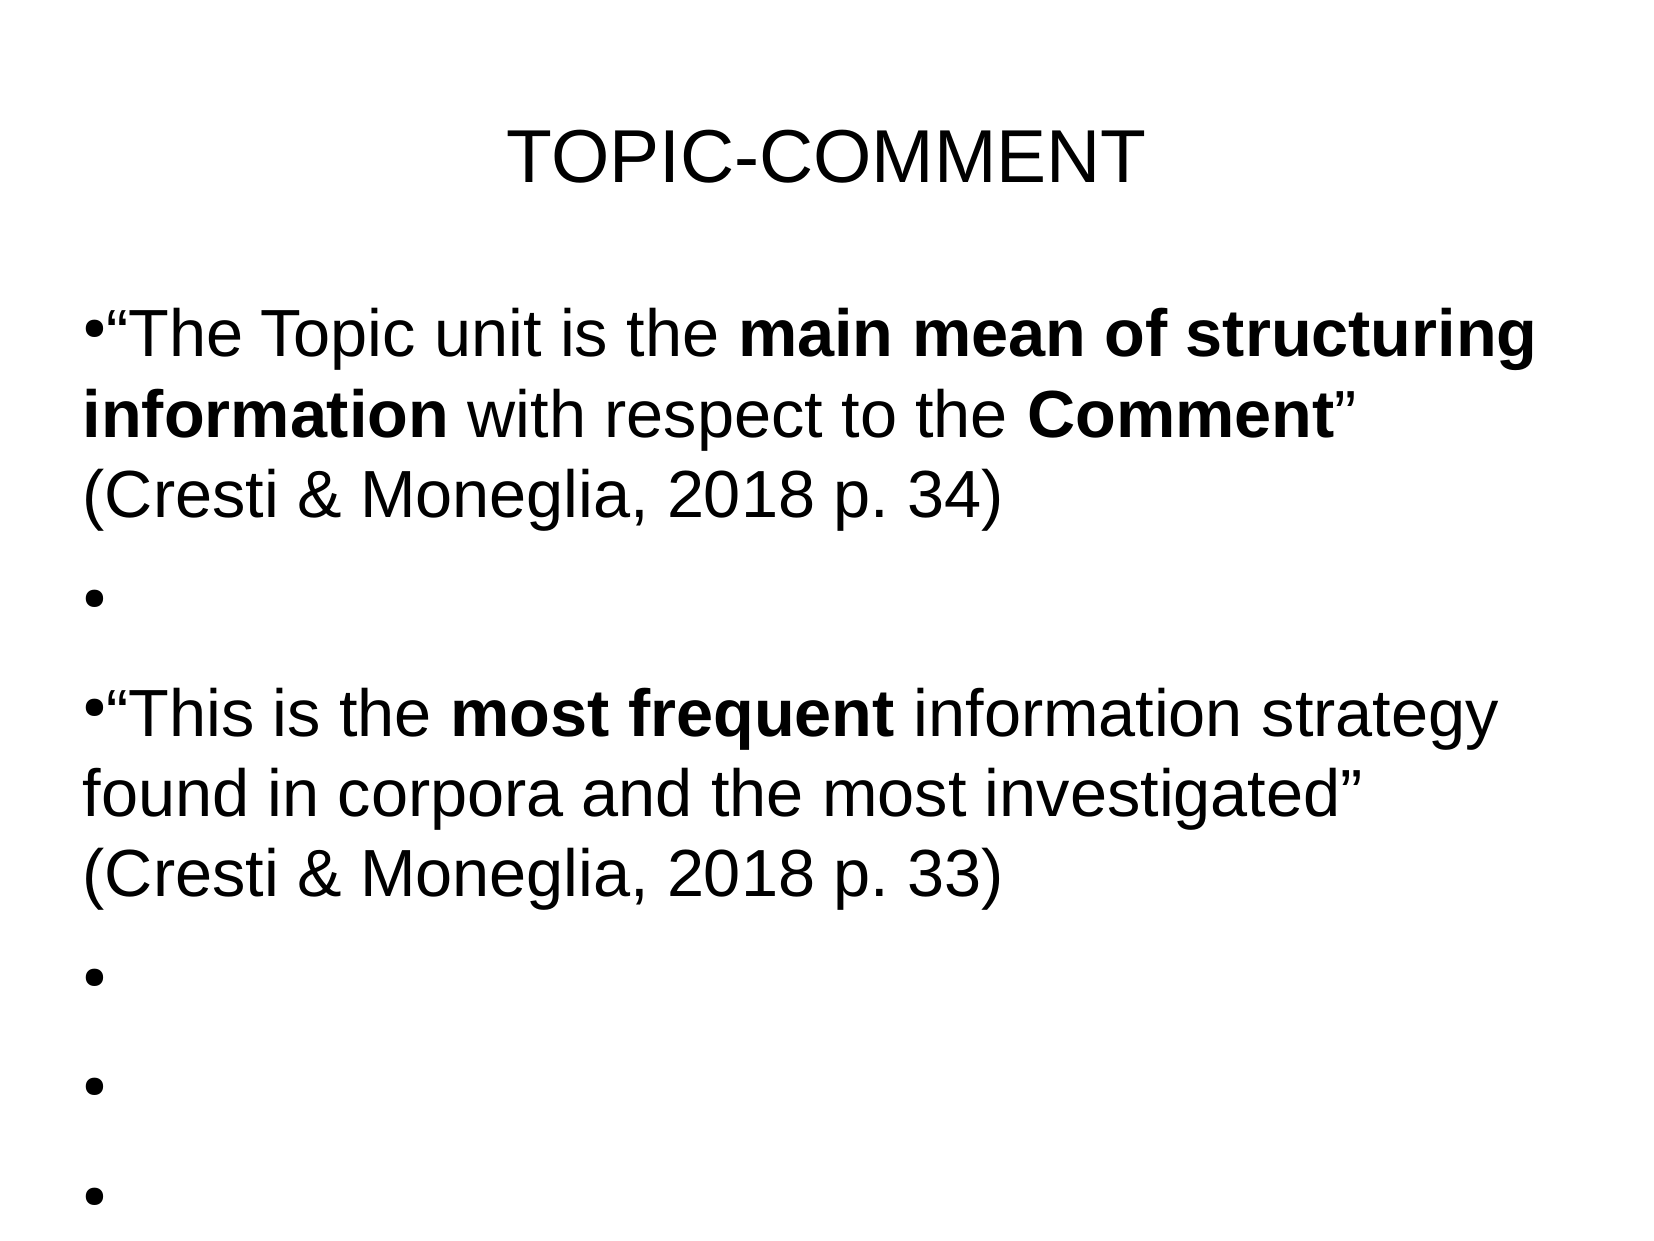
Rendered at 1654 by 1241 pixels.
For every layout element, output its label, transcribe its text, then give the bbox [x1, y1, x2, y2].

list “The Topic unit is the main mean of structuring information with respect to the Comment” (Cresti & Moneglia, 2018 p. 34) “This is the most frequent information strategy found in corpora and the most investigated” (Cresti & Moneglia, 2018 p. 33) [82, 290, 1571, 1186]
title TOPIC-COMMENT [82, 49, 1571, 257]
